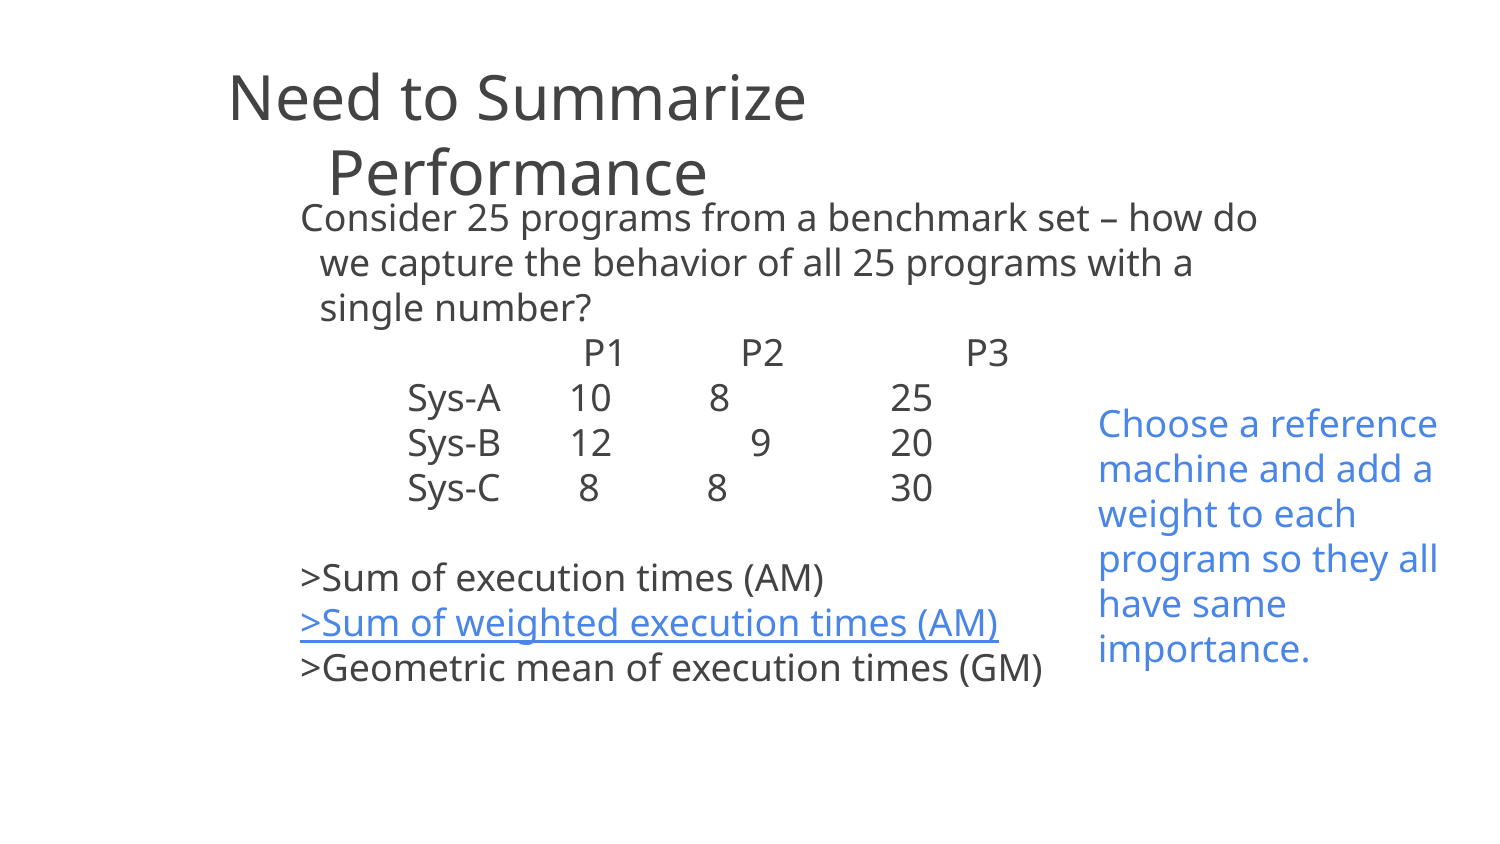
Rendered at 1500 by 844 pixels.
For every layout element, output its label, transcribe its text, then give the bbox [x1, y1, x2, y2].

text_box Consider 25 programs from a benchmark set – how do we capture the behavior of all 25 programs with a single number? P1 P2 P3 Sys-A 10 8 25 Sys-B 12 9 20 Sys-C 8 8 30 >Sum of execution times (AM) >Sum of weighted execution times (AM) >Geometric mean of execution times (GM) [200, 179, 1341, 842]
text_box Choose a reference machine and add a weight to each program so they all have same importance. [1007, 385, 1500, 844]
text_box Need to Summarize Performance [14, 43, 1022, 157]
